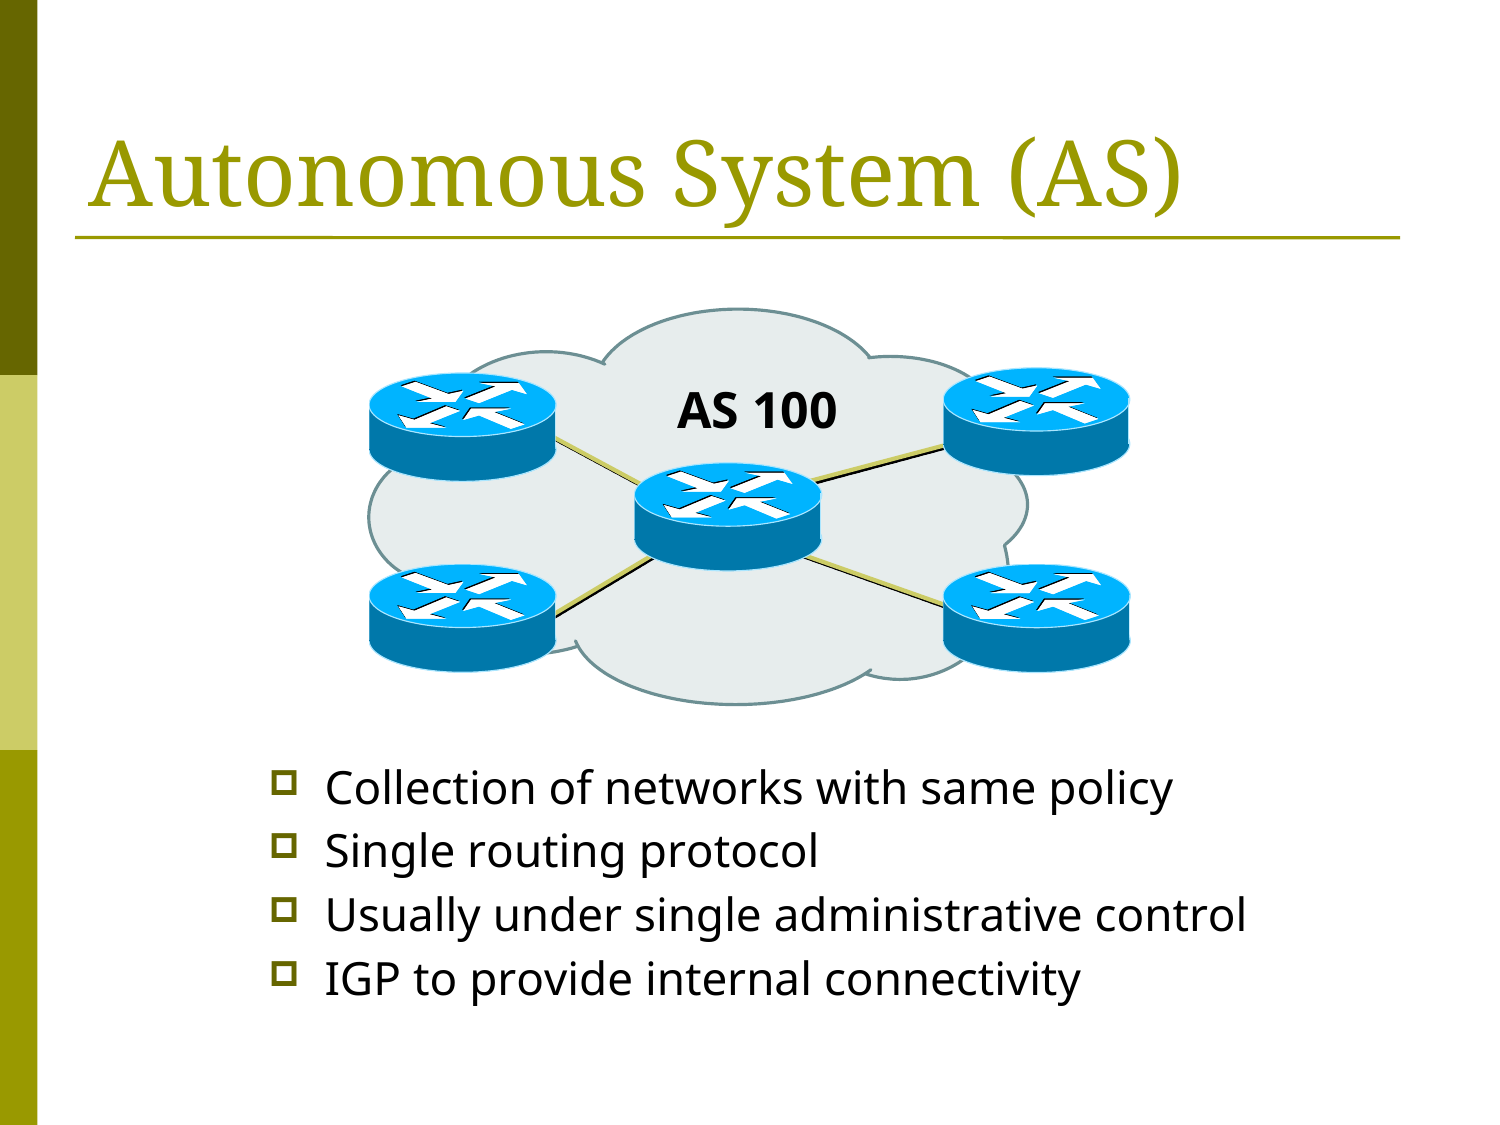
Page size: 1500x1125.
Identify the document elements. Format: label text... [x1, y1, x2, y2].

text_box AS 100 [664, 379, 851, 439]
picture [365, 305, 1133, 711]
picture [975, 598, 1031, 618]
picture [978, 573, 1035, 593]
picture [1041, 574, 1099, 593]
title Autonomous System (AS) [75, 45, 1426, 233]
list Collection of networks with same policy Single routing protocol Usually under single administrative control IGP to provide internal connectivity [117, 674, 1400, 1093]
picture [1038, 600, 1096, 619]
